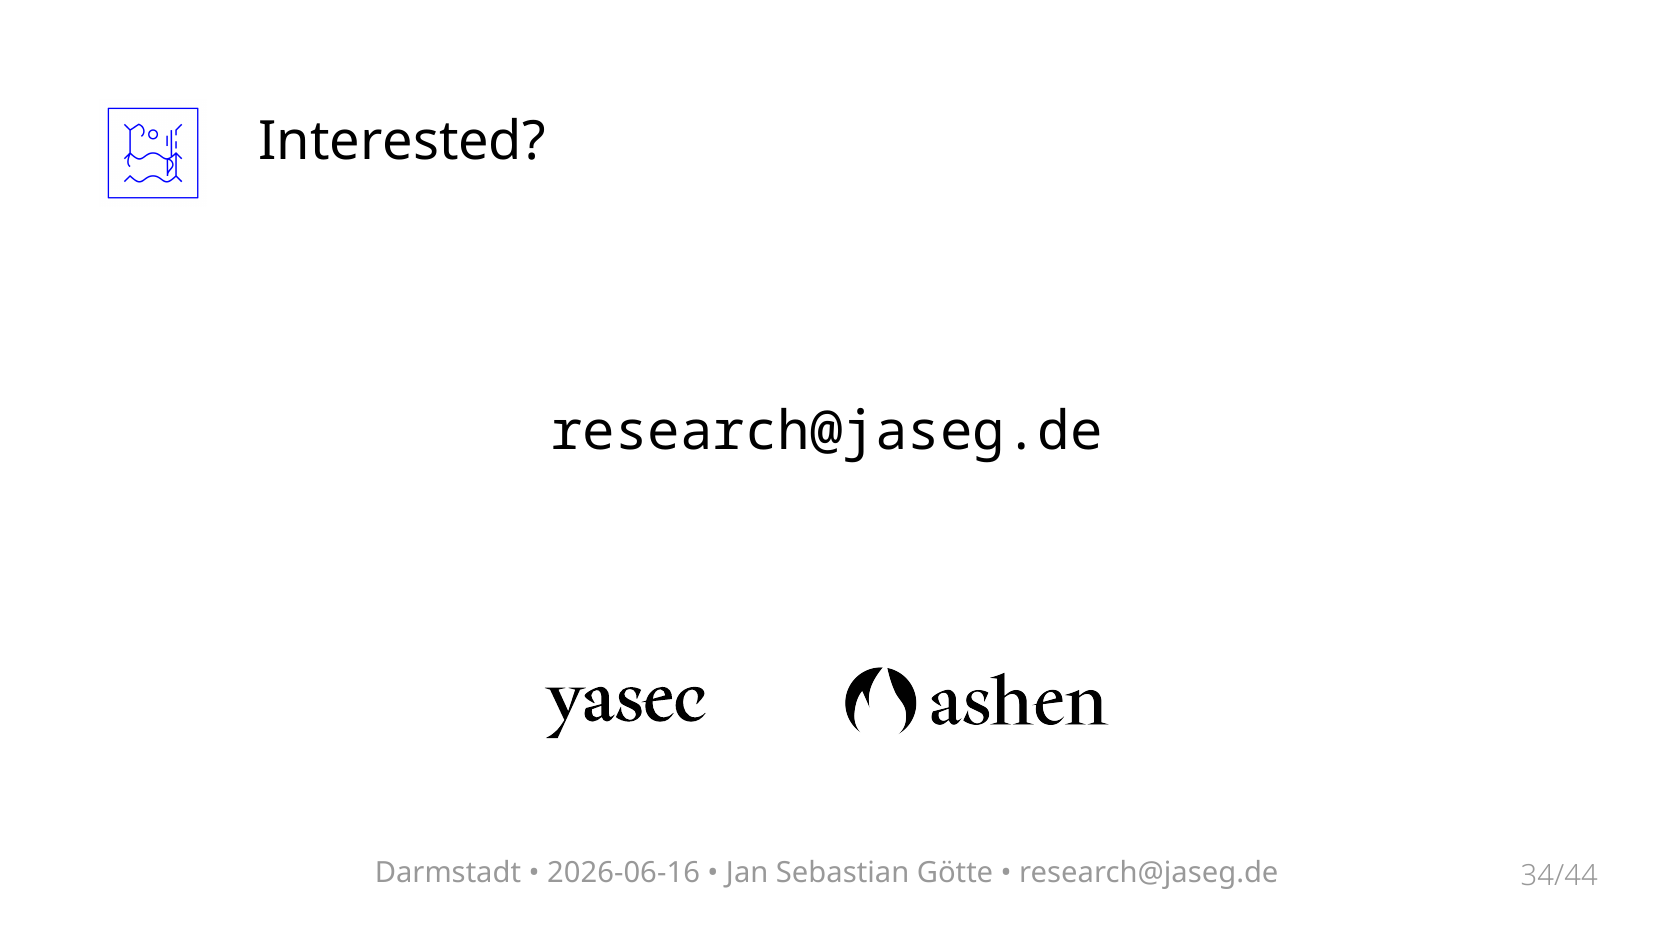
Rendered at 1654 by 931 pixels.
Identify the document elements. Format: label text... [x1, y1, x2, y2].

picture [838, 660, 1123, 746]
picture [99, 99, 207, 207]
text_box research@jaseg.de [531, 383, 1123, 473]
text_box Interested? [243, 93, 1543, 213]
picture [531, 649, 721, 746]
